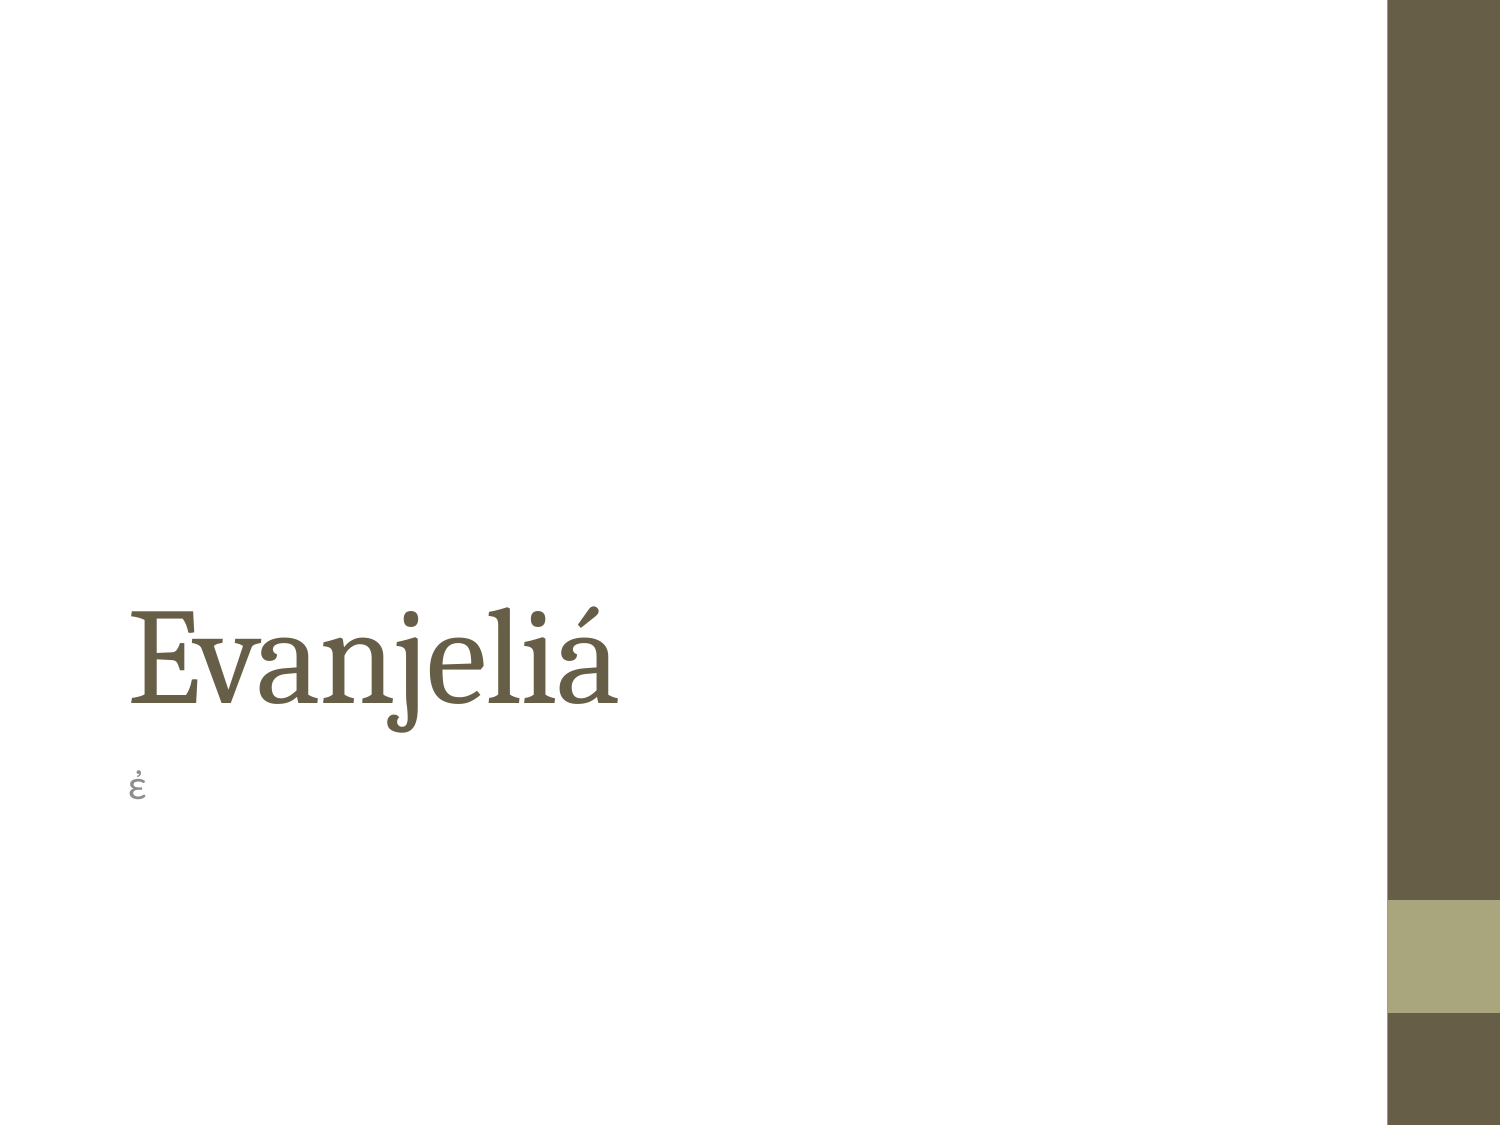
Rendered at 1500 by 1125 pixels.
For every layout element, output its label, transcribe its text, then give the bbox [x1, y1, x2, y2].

title Evanjeliá [112, 312, 1351, 739]
subtitle ἐ [112, 750, 1173, 925]
